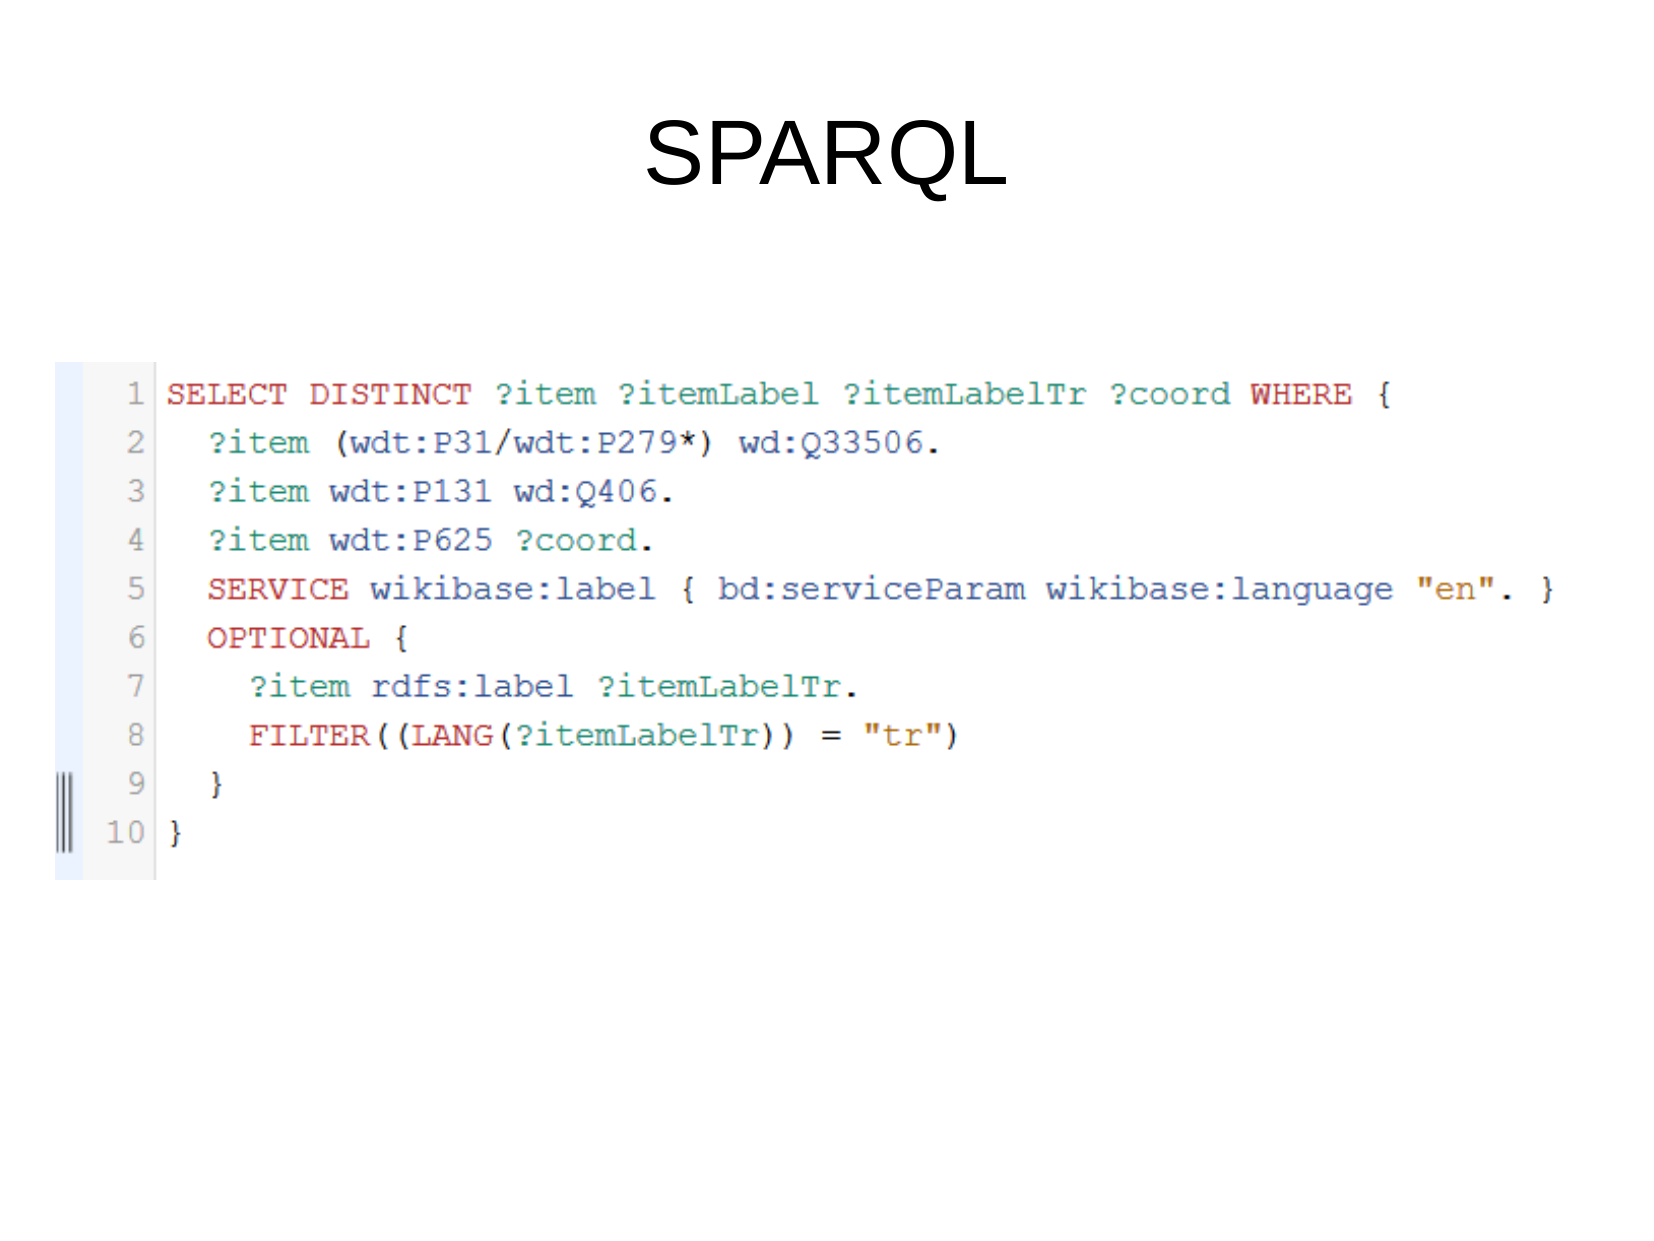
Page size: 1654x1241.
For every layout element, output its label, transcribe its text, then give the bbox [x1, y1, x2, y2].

title SPARQL [82, 49, 1571, 257]
picture [55, 362, 1603, 880]
